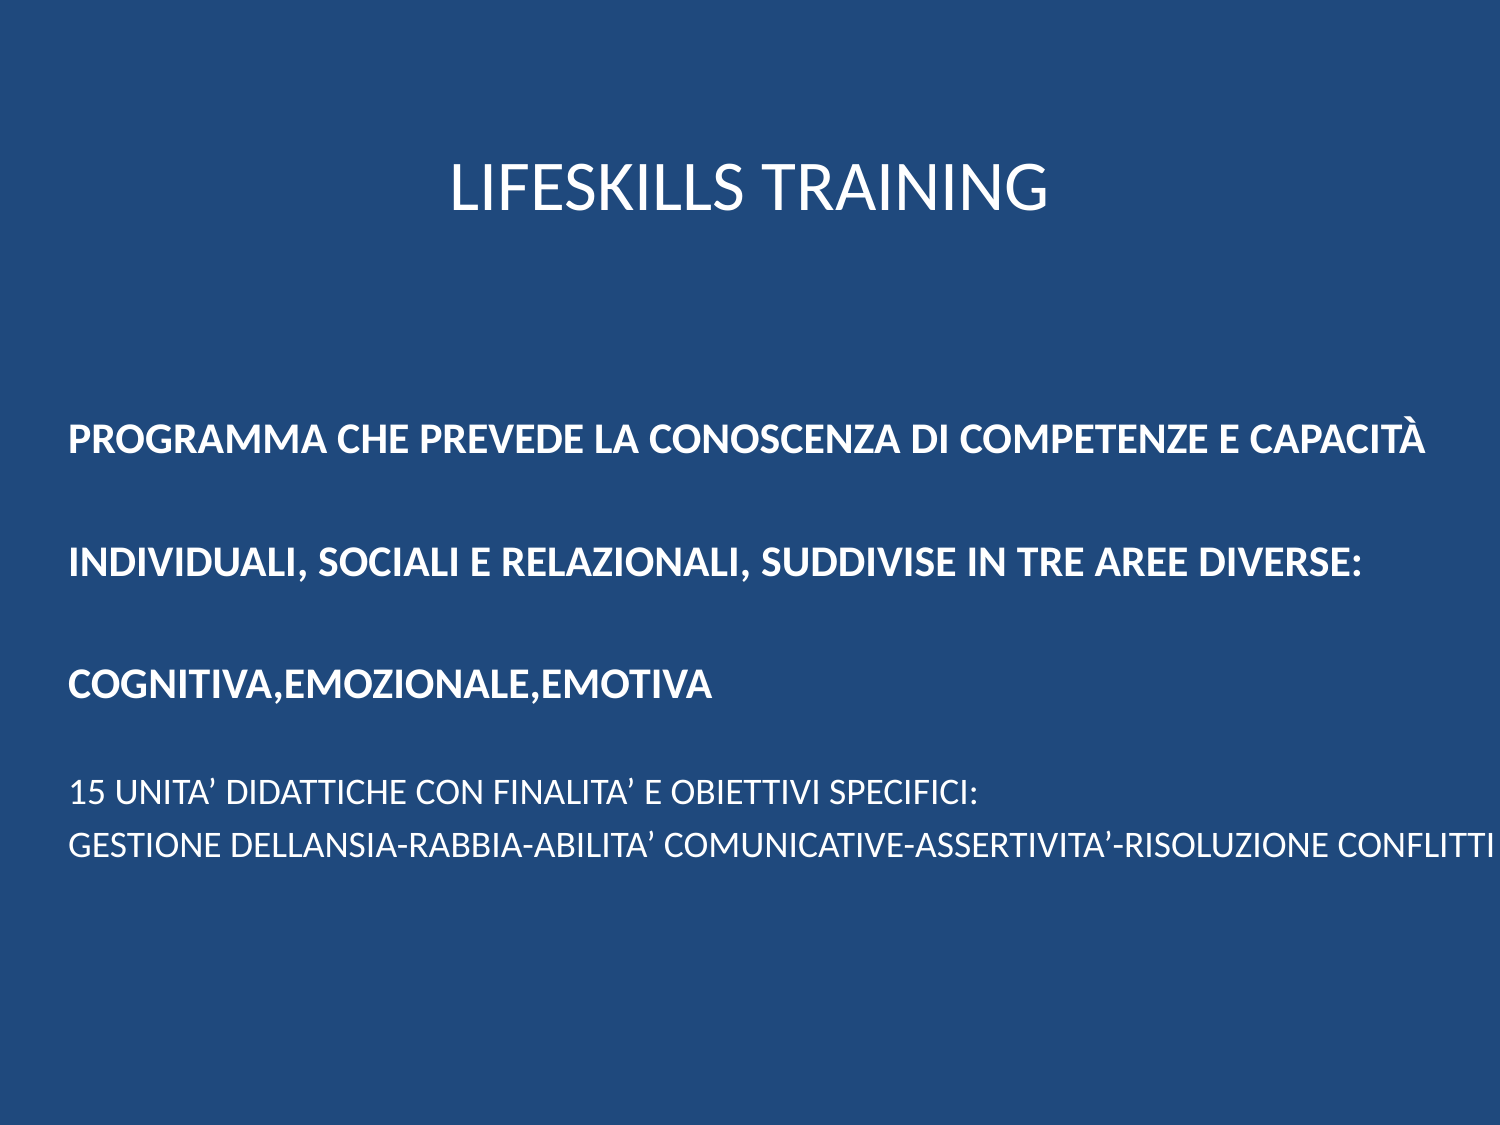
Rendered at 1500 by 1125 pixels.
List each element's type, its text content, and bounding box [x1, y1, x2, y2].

title LIFESKILLS TRAINING [75, 45, 1425, 233]
list PROGRAMMA CHE PREVEDE LA CONOSCENZA DI COMPETENZE E CAPACITÀ INDIVIDUALI, SOCIALI E RELAZIONALI, SUDDIVISE IN TRE AREE DIVERSE: COGNITIVA,EMOZIONALE,EMOTIVA 15 UNITA’ DIDATTICHE CON FINALITA’ E OBIETTIVI SPECIFICI: GESTIONE DELLANSIA-RABBIA-ABILITA’ COMUNICATIVE-ASSERTIVITA’-RISOLUZIONE CONFLITTI [53, 262, 1500, 1005]
